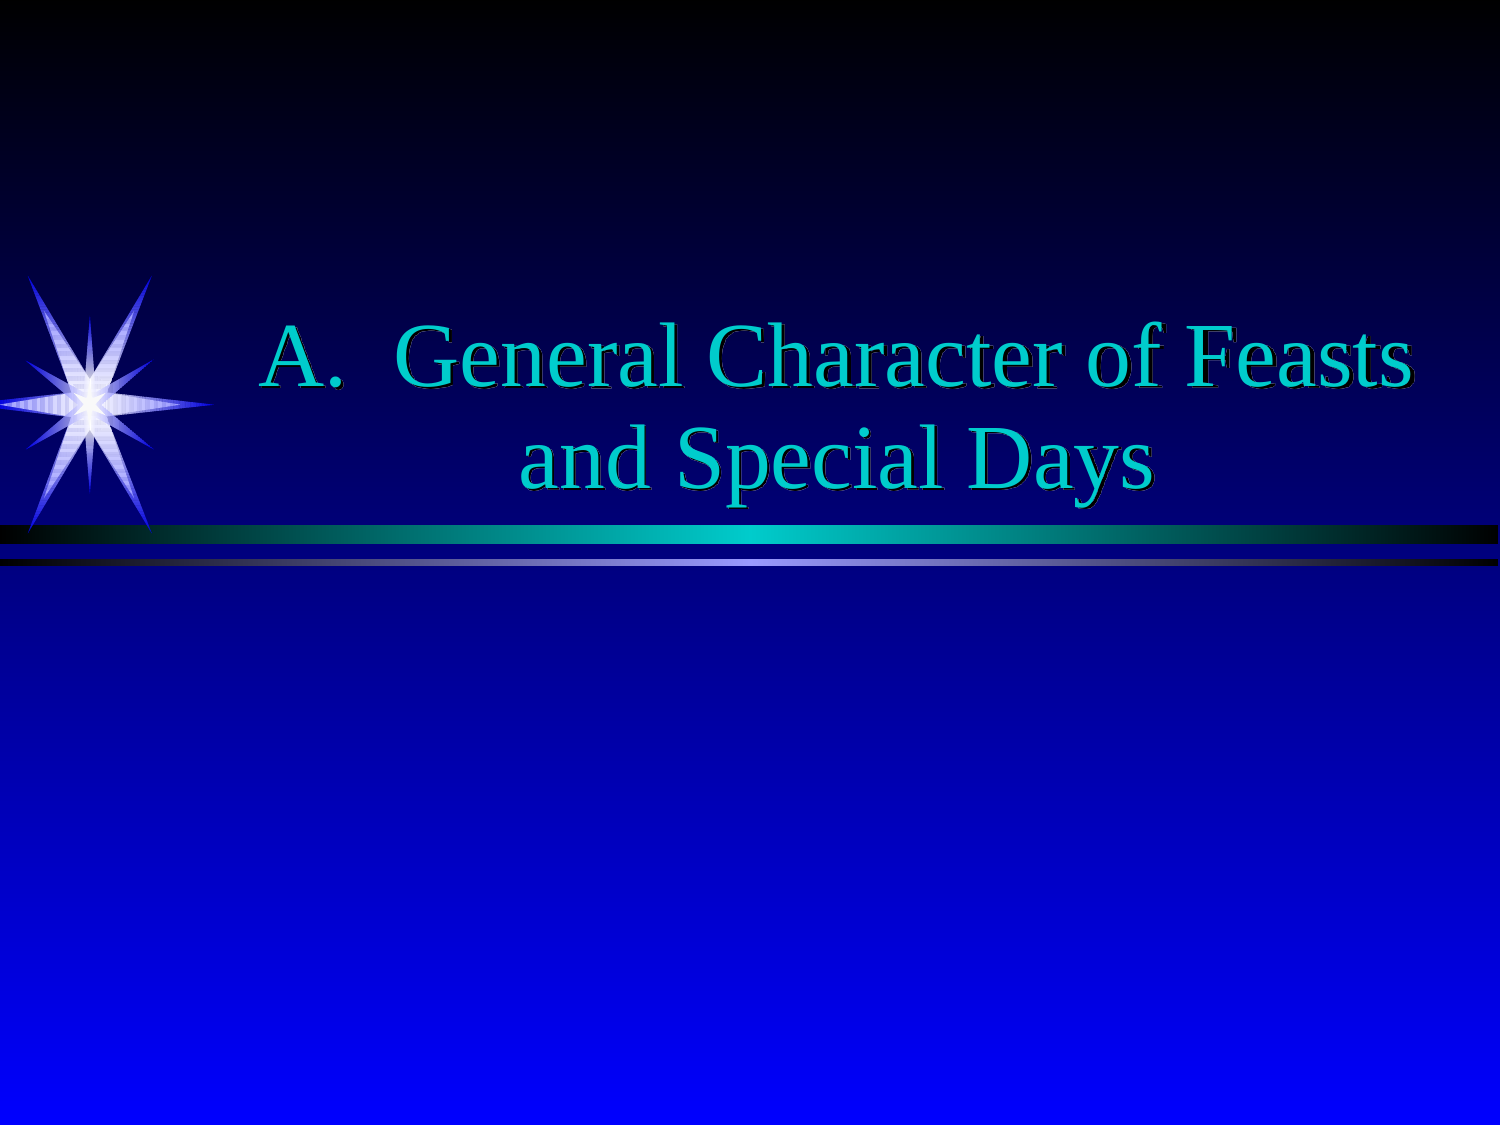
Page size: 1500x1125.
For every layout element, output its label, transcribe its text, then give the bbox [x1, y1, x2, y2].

title A. General Character of Feasts and Special Days [200, 288, 1476, 524]
